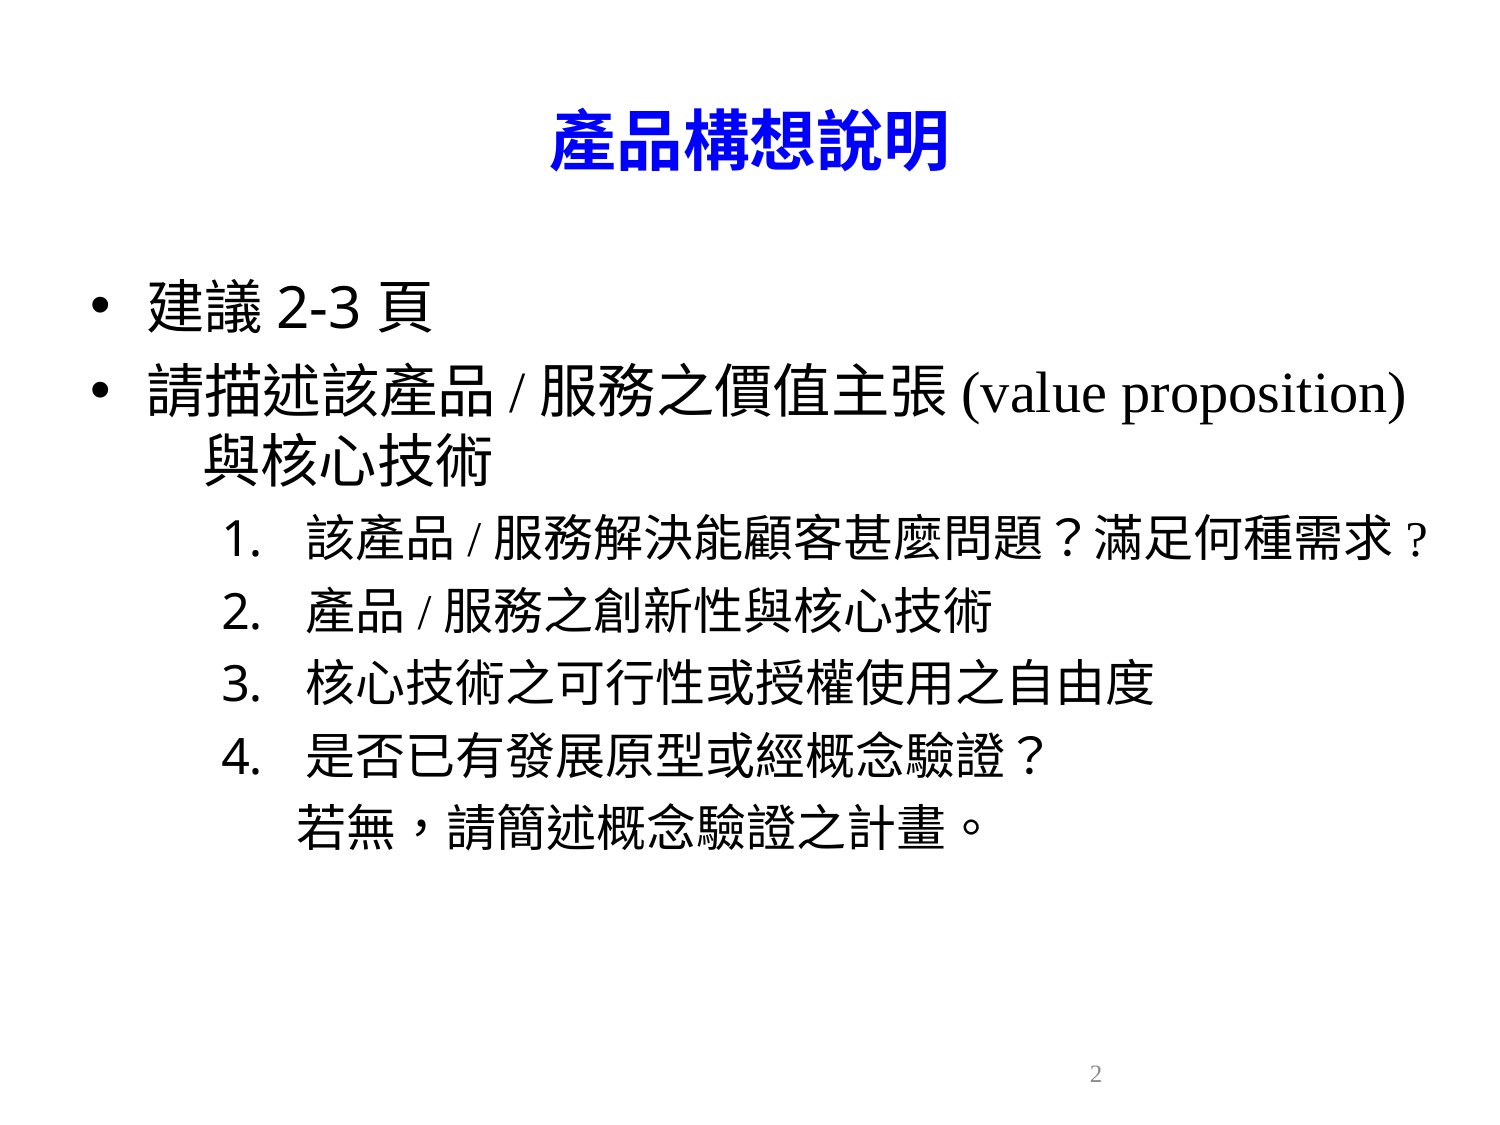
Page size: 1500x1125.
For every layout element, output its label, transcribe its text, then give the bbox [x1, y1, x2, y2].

title 產品構想說明 [75, 45, 1426, 233]
text_box [1074, 1042, 1426, 1103]
list 建議2-3頁 請描述該產品/服務之價值主張(value proposition)與核心技術 該產品/服務解決能顧客甚麼問題？滿足何種需求? 產品/服務之創新性與核心技術 核心技術之可行性或授權使用之自由度 是否已有發展原型或經概念驗證？ 若無，請簡述概念驗證之計畫。 [75, 262, 1426, 1005]
